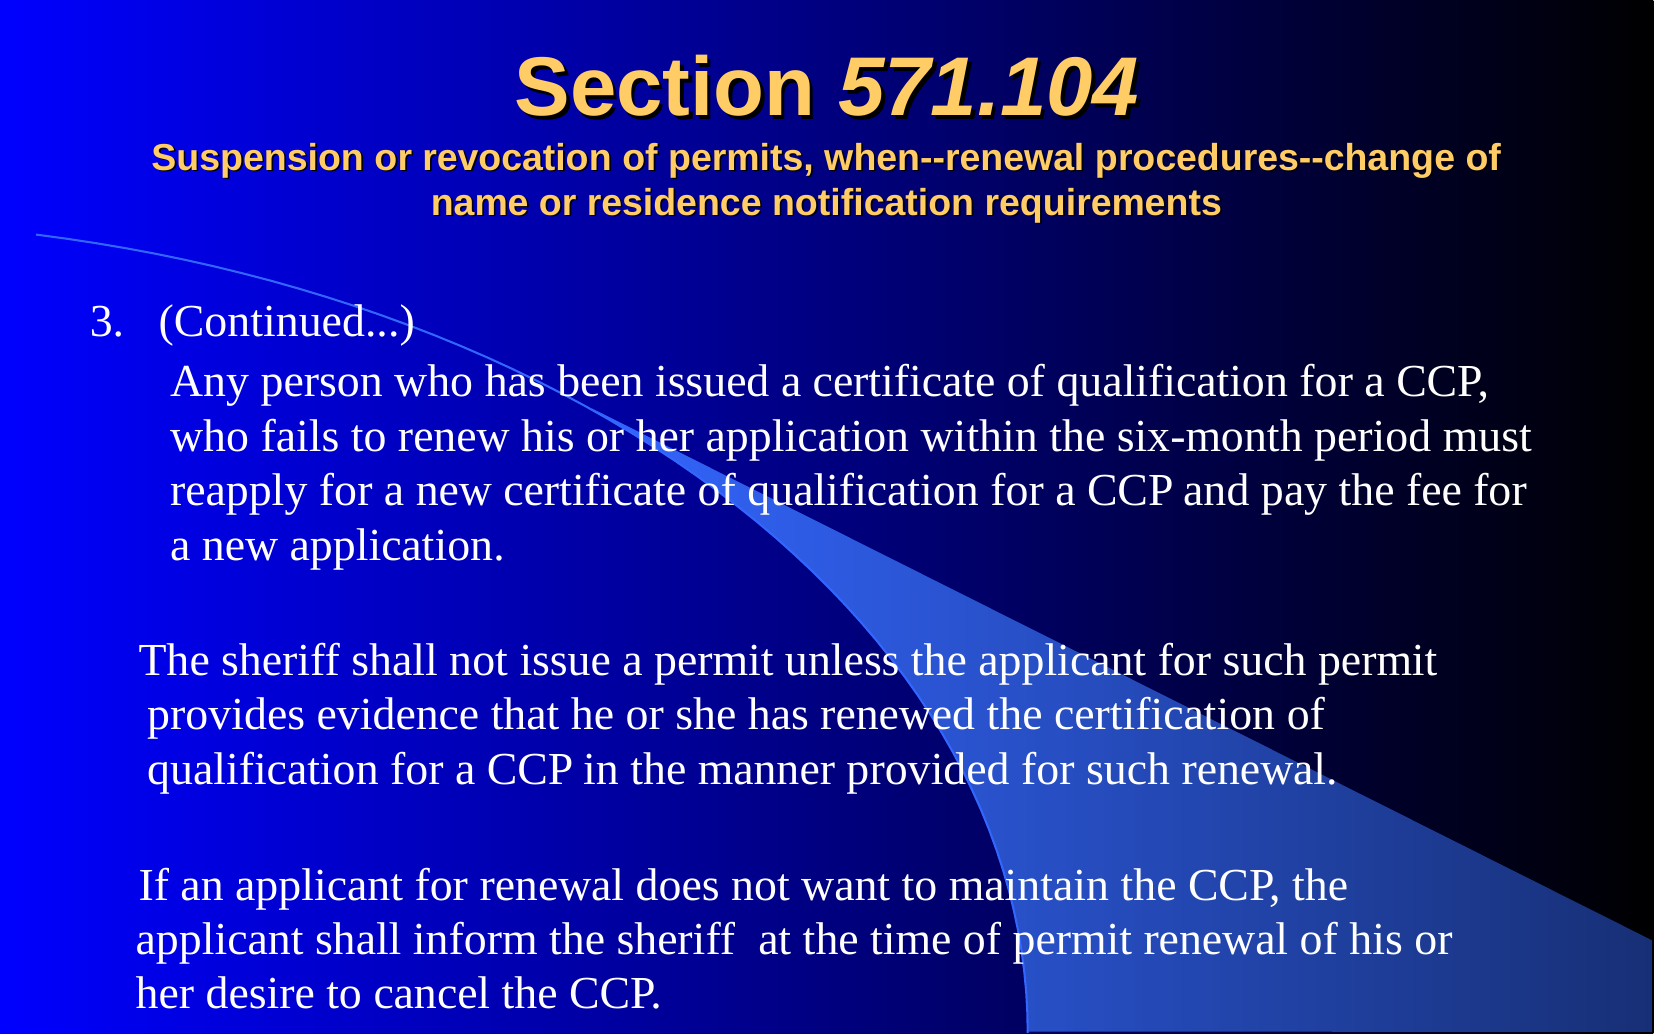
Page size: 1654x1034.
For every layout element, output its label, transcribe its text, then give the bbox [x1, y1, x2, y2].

title Section 571.104 Suspension or revocation of permits, when--renewal procedures--change of name or residence notification requirements [82, 24, 1571, 231]
list 3. (Continued...) Any person who has been issued a certificate of qualification for a CCP, who fails to renew his or her application within the six-month period must reapply for a new certificate of qualification for a CCP and pay the fee for a new application. The sheriff shall not issue a permit unless the applicant for such permit provides evidence that he or she has renewed the certification of qualification for a CCP in the manner provided for such renewal. If an applicant for renewal does not want to maintain the CCP, the applicant shall inform the sheriff at the time of permit renewal of his or her desire to cancel the CCP. [75, 230, 1564, 1034]
